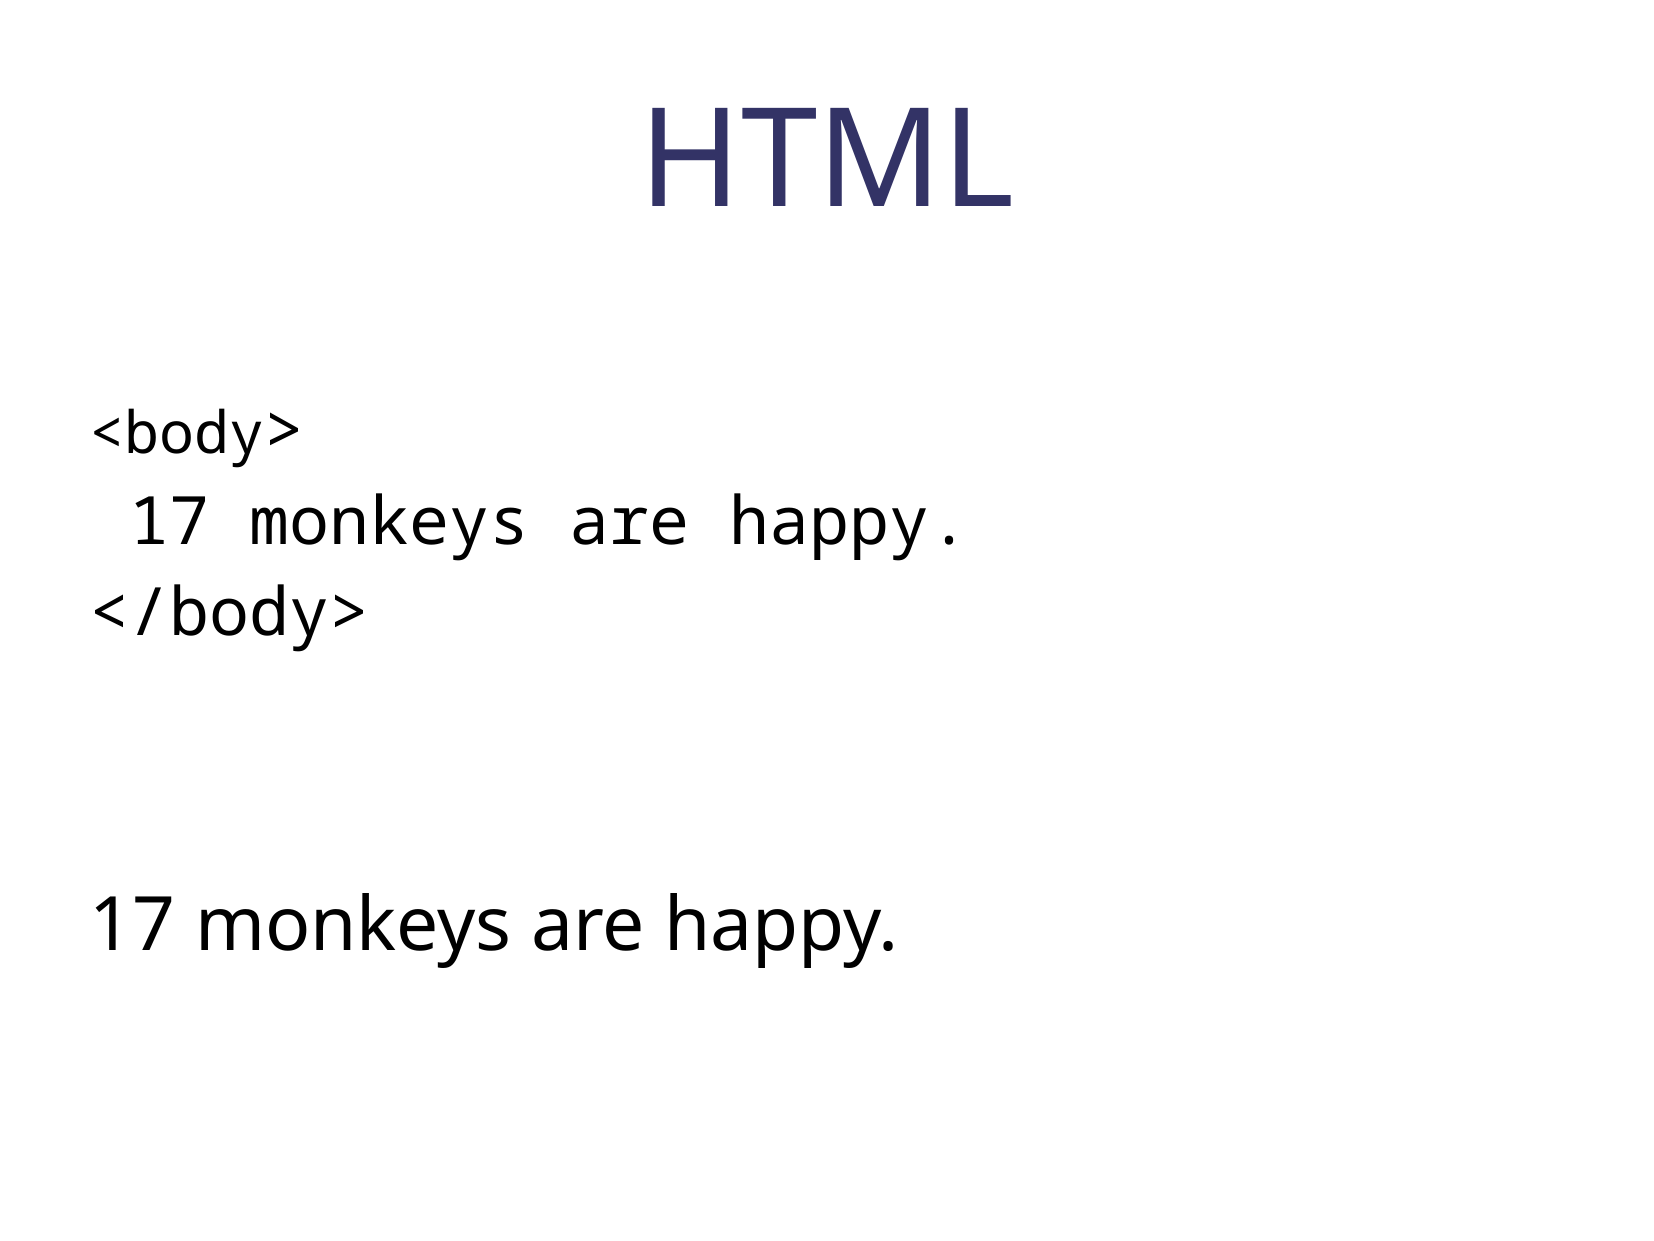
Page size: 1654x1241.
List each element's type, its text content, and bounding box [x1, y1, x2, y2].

text_box 17 monkeys are happy. [75, 862, 1088, 969]
text_box <body> 17 monkeys are happy. </body> [75, 375, 1613, 611]
title HTML [82, 56, 1571, 250]
